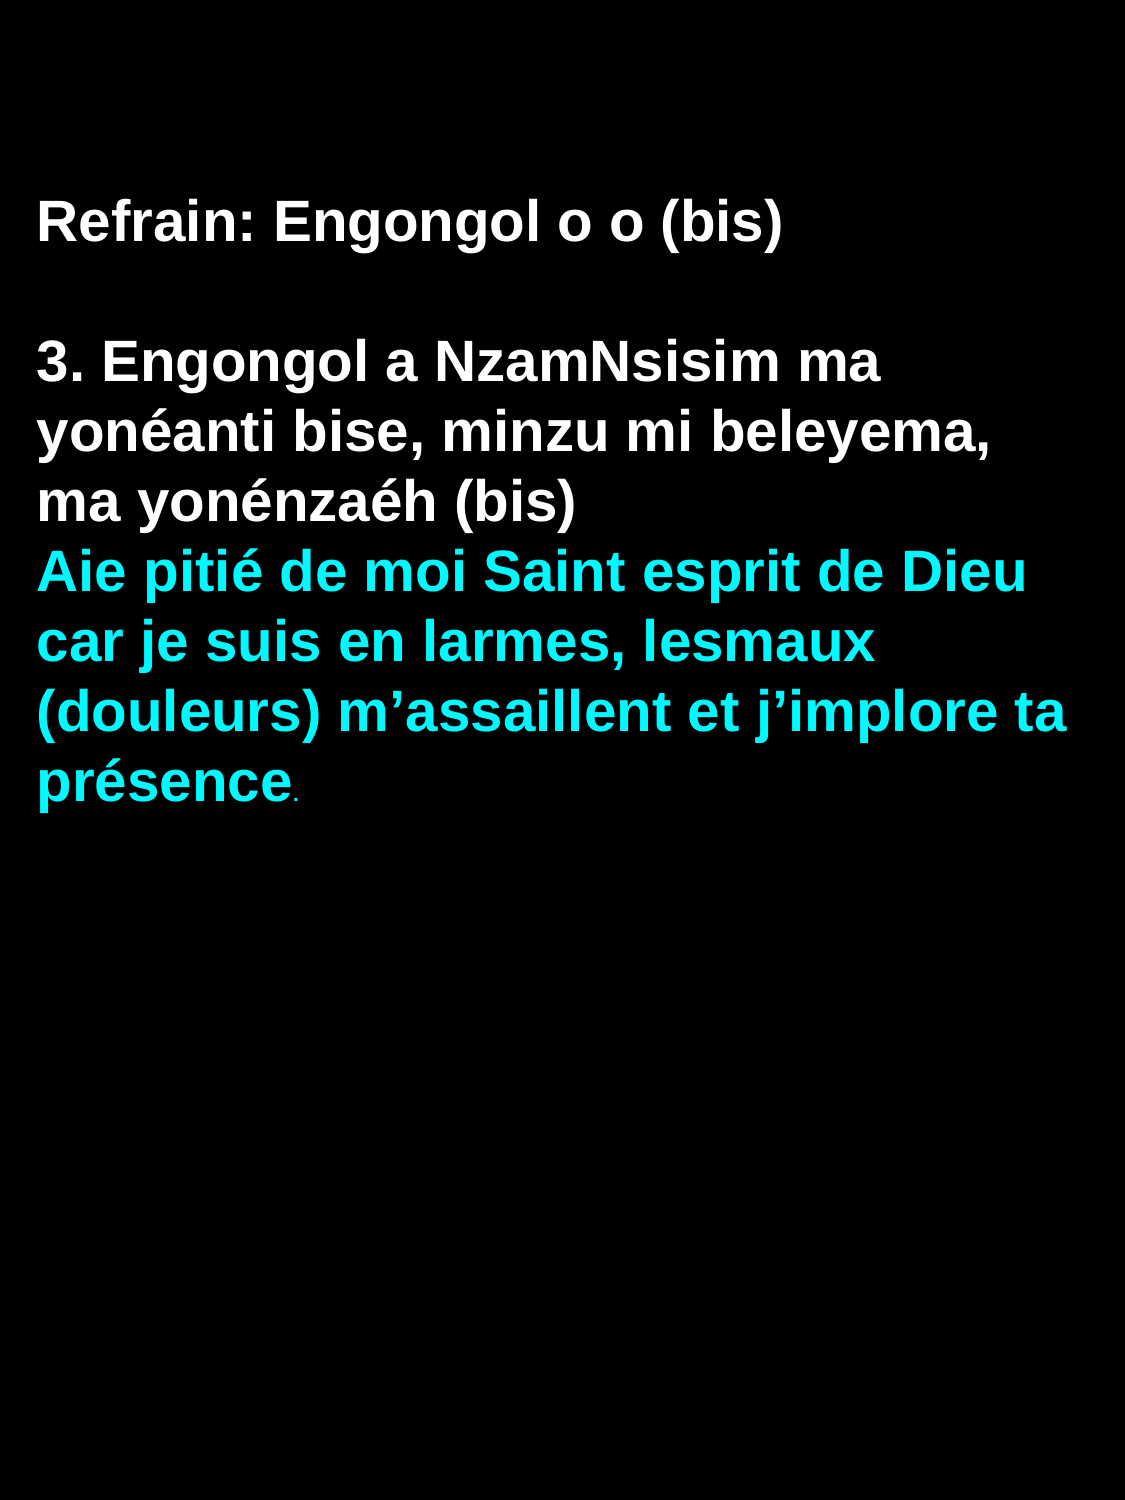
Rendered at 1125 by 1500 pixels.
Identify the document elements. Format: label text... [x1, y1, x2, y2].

text_box Refrain: Engongol o o (bis) 3. Engongol a NzamNsisim ma yonéanti bise, minzu mi beleyema, ma yonénzaéh (bis) Aie pitié de moi Saint esprit de Dieu car je suis en larmes, lesmaux (douleurs) m’assaillent et j’implore ta présence. [22, 35, 1105, 1062]
